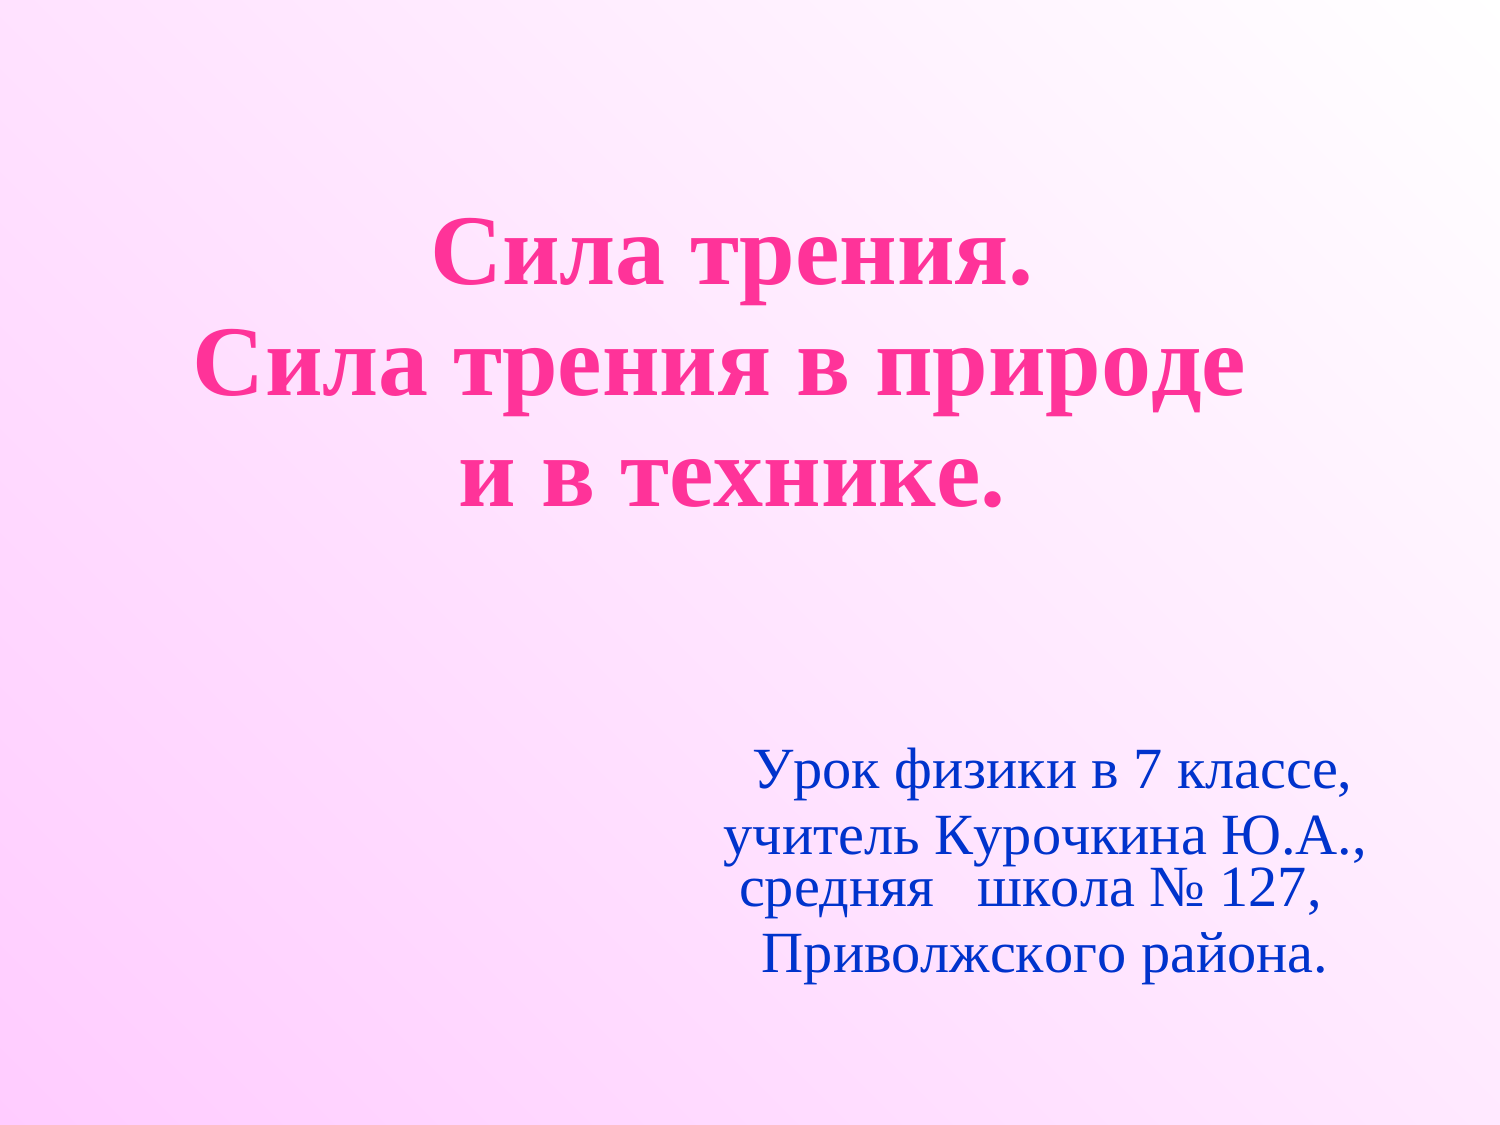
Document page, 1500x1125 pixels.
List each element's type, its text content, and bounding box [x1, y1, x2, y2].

title Сила трения. Сила трения в природе и в технике. [76, 90, 1388, 634]
subtitle Урок физики в 7 классе, учитель Курочкина Ю.А., средняя школа № 127, Приволжского района. [631, 739, 1459, 1069]
